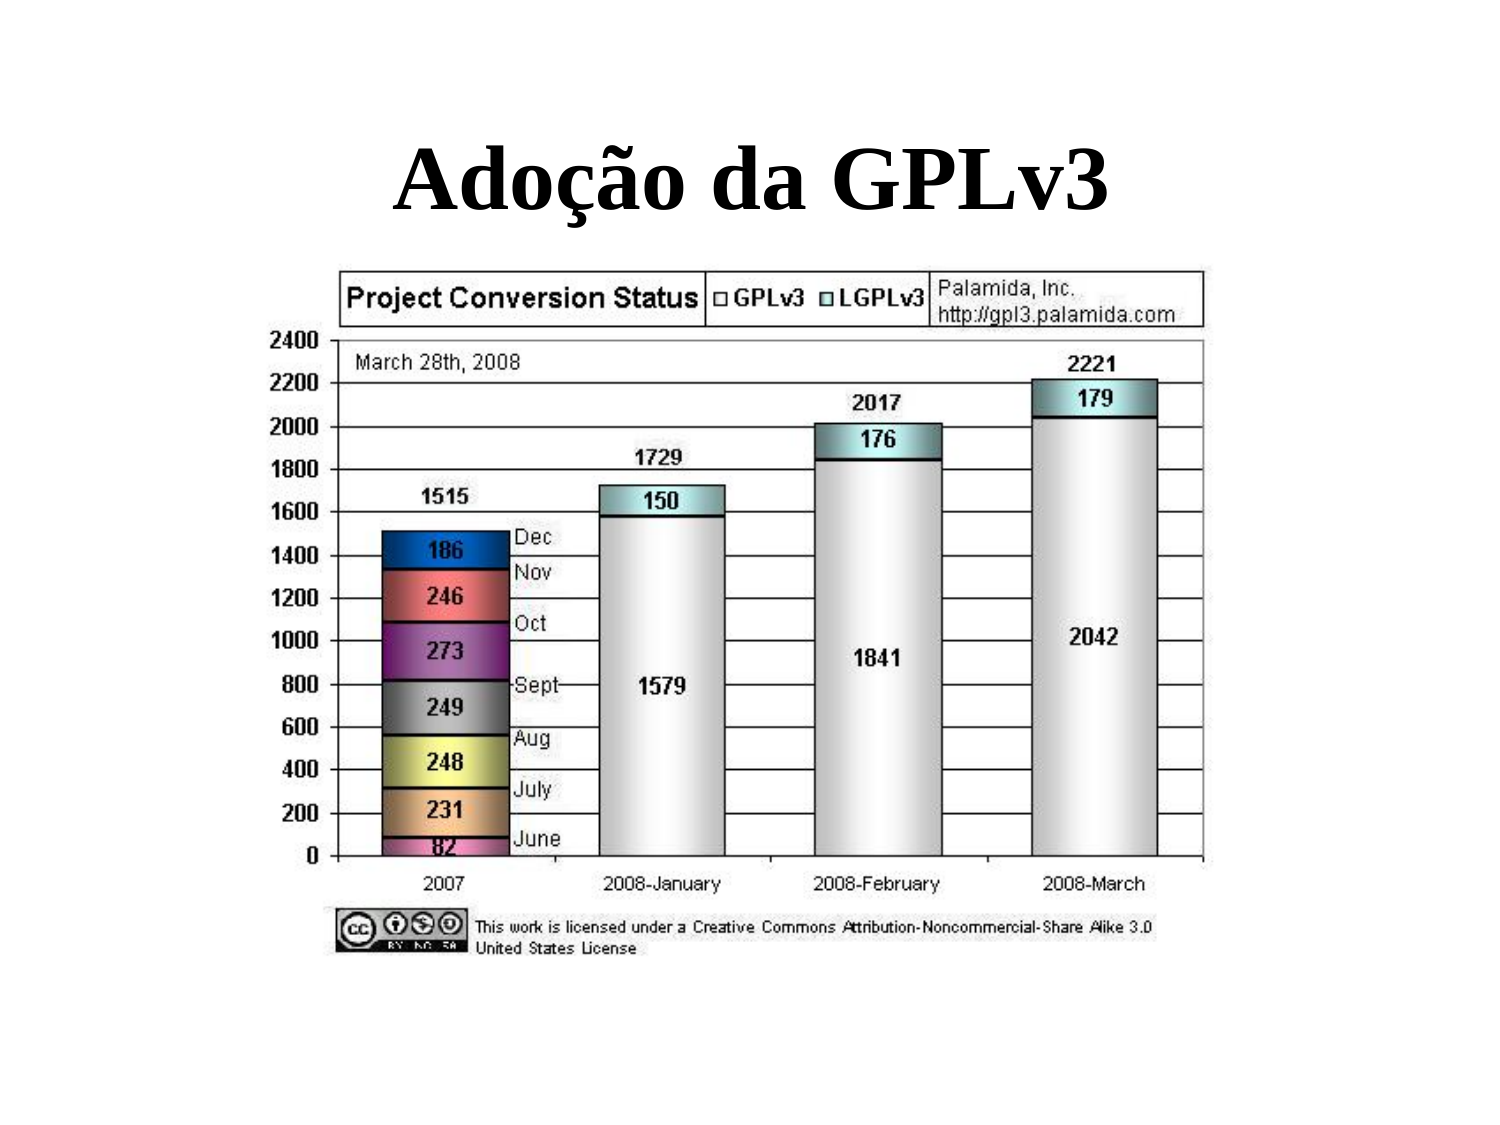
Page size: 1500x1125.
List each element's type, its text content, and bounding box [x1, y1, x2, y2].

picture [253, 250, 1224, 972]
title Adoção da GPLv3 [87, 52, 1416, 307]
